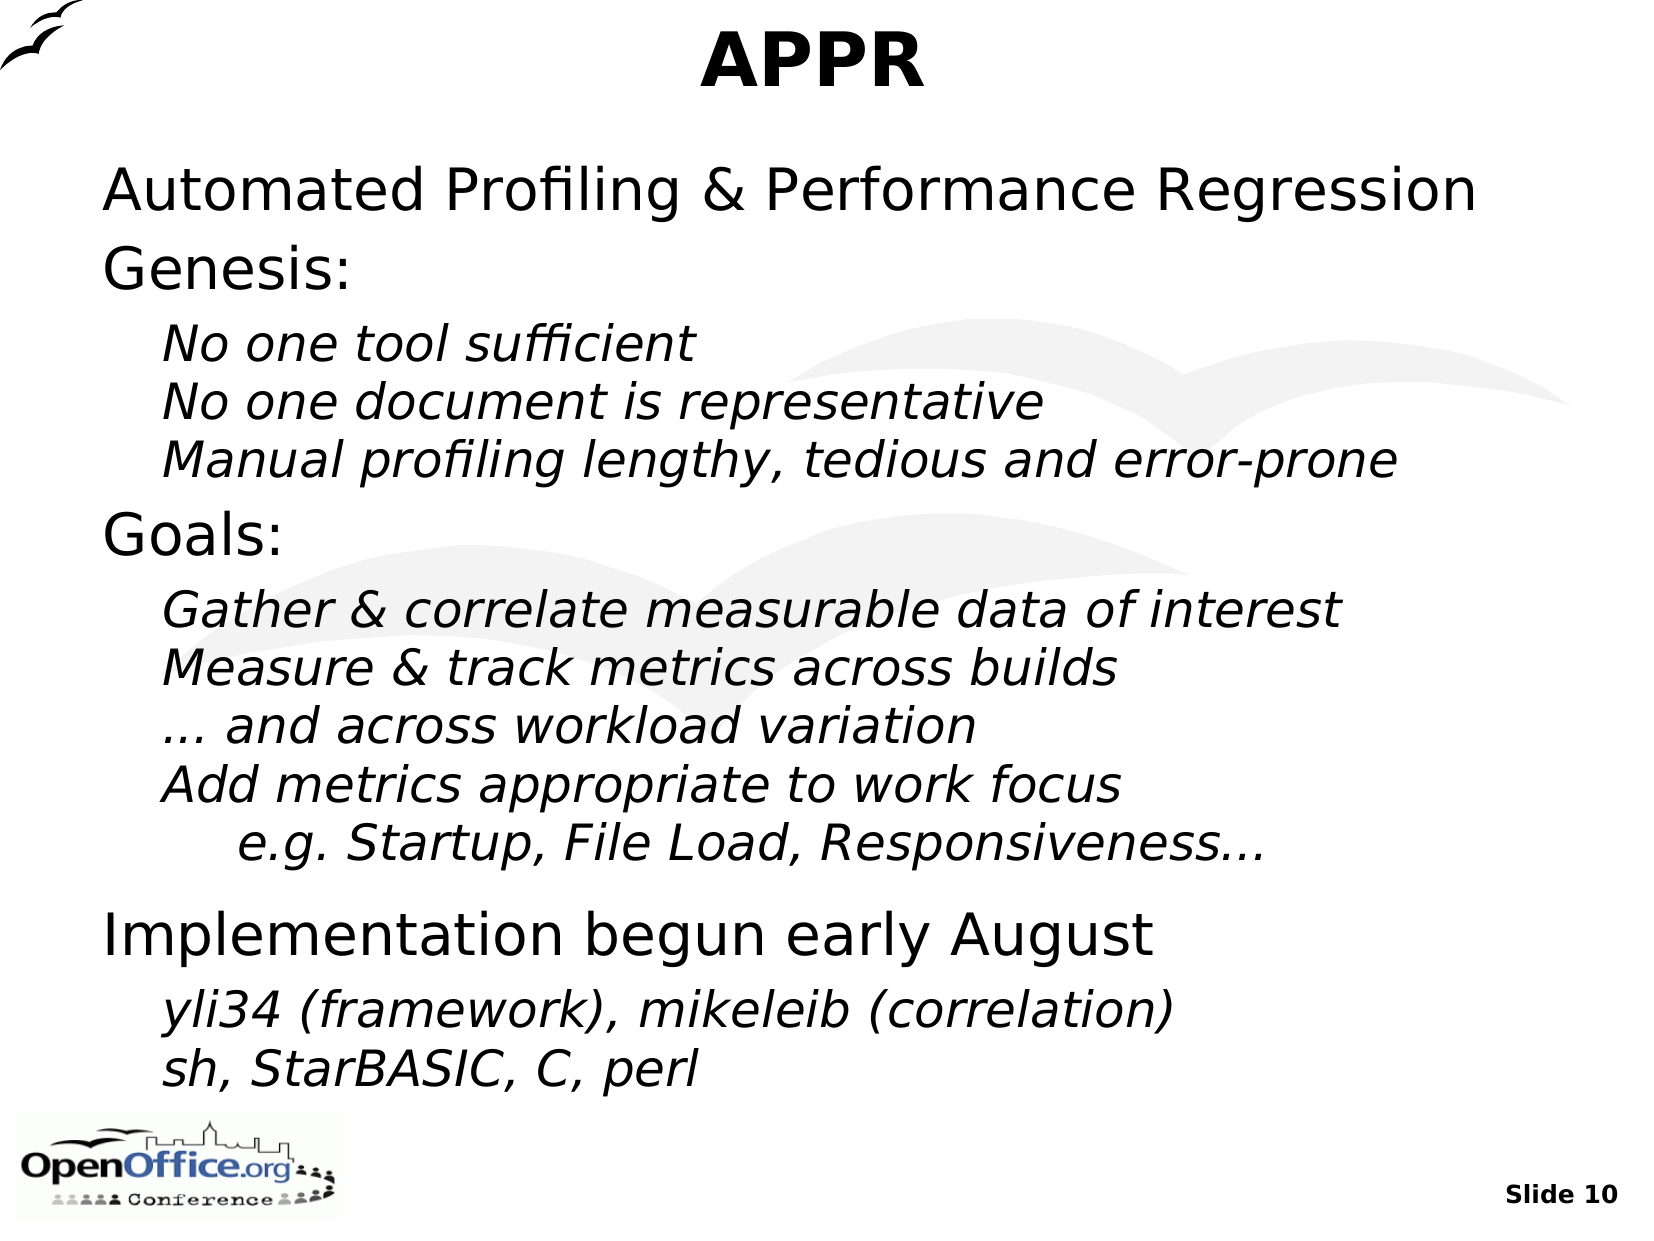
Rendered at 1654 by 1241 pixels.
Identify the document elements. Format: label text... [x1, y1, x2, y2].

picture [15, 1112, 341, 1220]
list Automated Profiling & Performance Regression Genesis: No one tool sufficient No one document is representative Manual profiling lengthy, tedious and error-prone Goals: Gather & correlate measurable data of interest Measure & track metrics across builds ... and across workload variation Add metrics appropriate to work focus e.g. Startup, File Load, Responsiveness... Implementation begun early August yli34 (framework), mikeleib (correlation) sh, StarBASIC, C, perl [102, 155, 1529, 1098]
title APPR [0, 0, 1654, 121]
